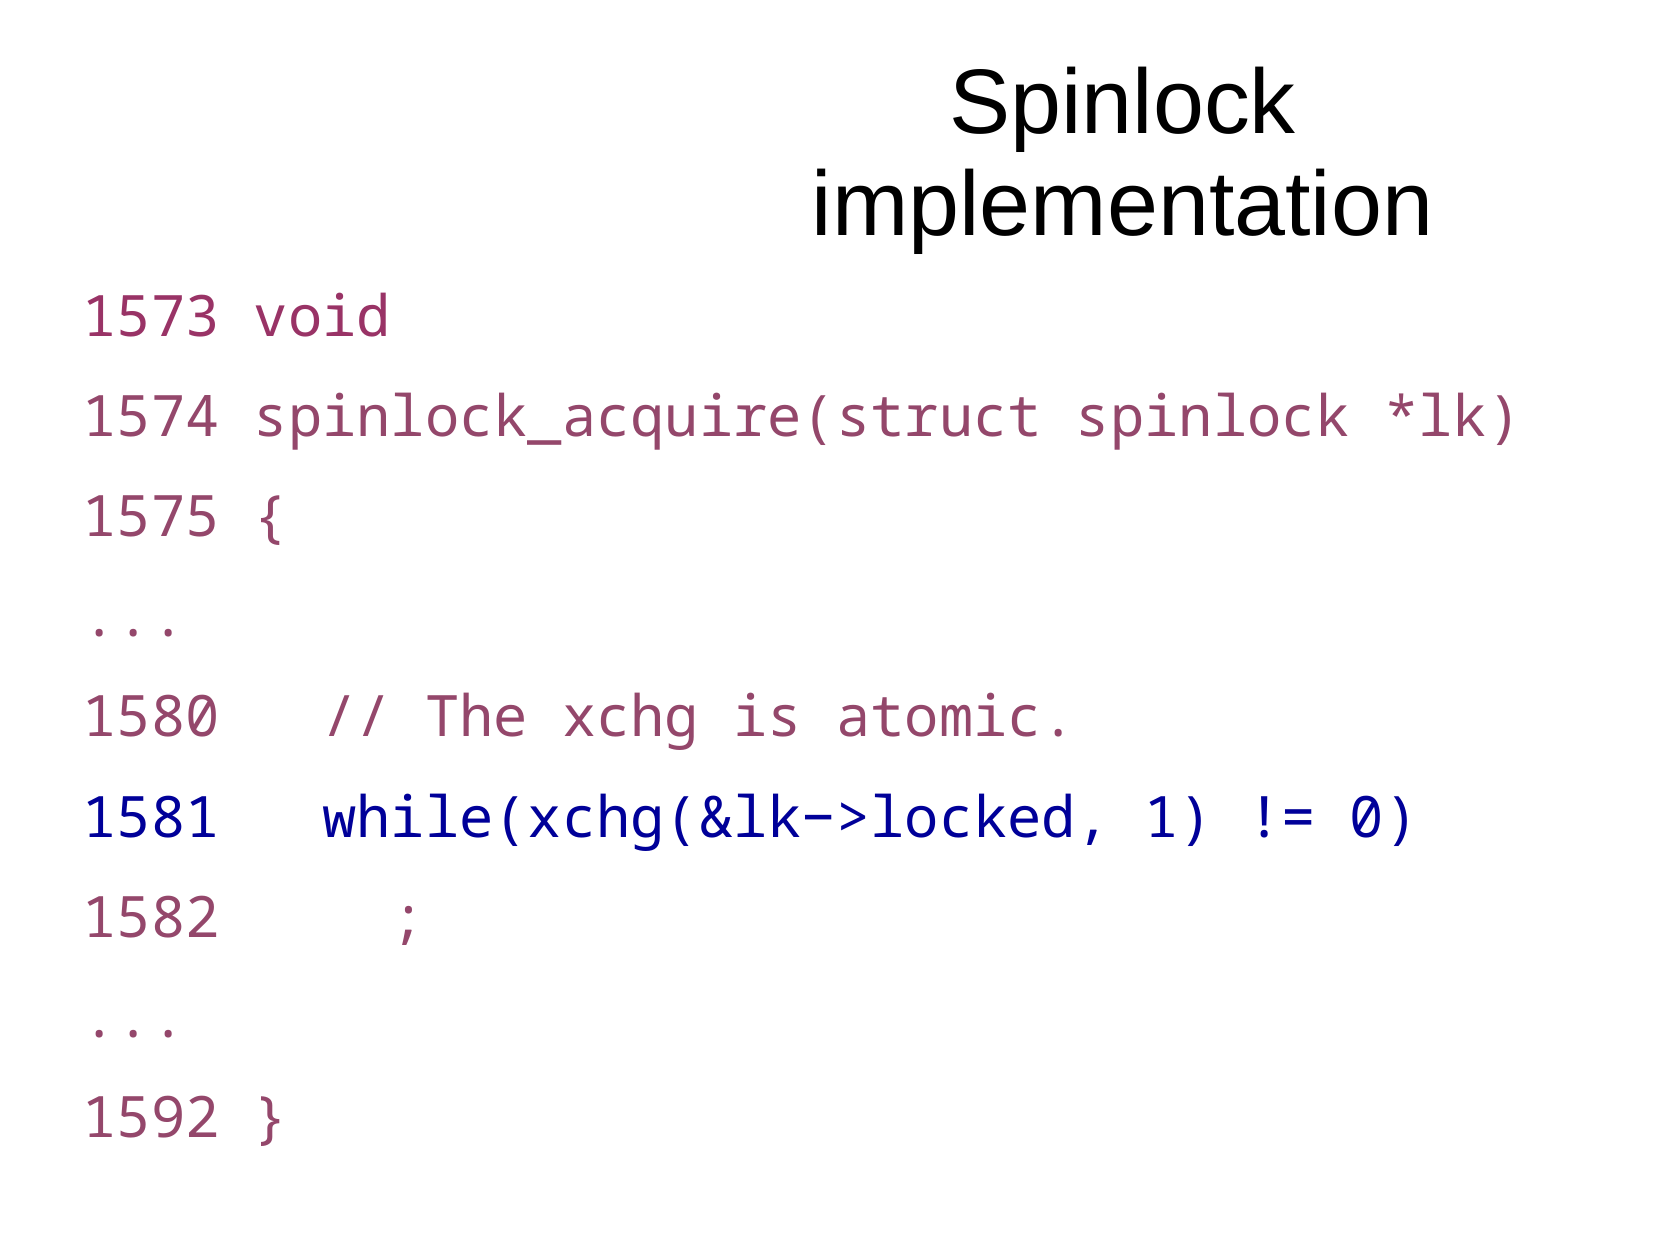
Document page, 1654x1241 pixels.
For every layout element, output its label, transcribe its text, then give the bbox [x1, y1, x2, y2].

title Spinlock implementation [675, 49, 1571, 257]
list 1573 void 1574 spinlock_acquire(struct spinlock *lk) 1575 { ... 1580 // The xchg is atomic. 1581 while(xchg(&lk−>locked, 1) != 0) 1582 ; ... 1592 } [82, 75, 1571, 1163]
